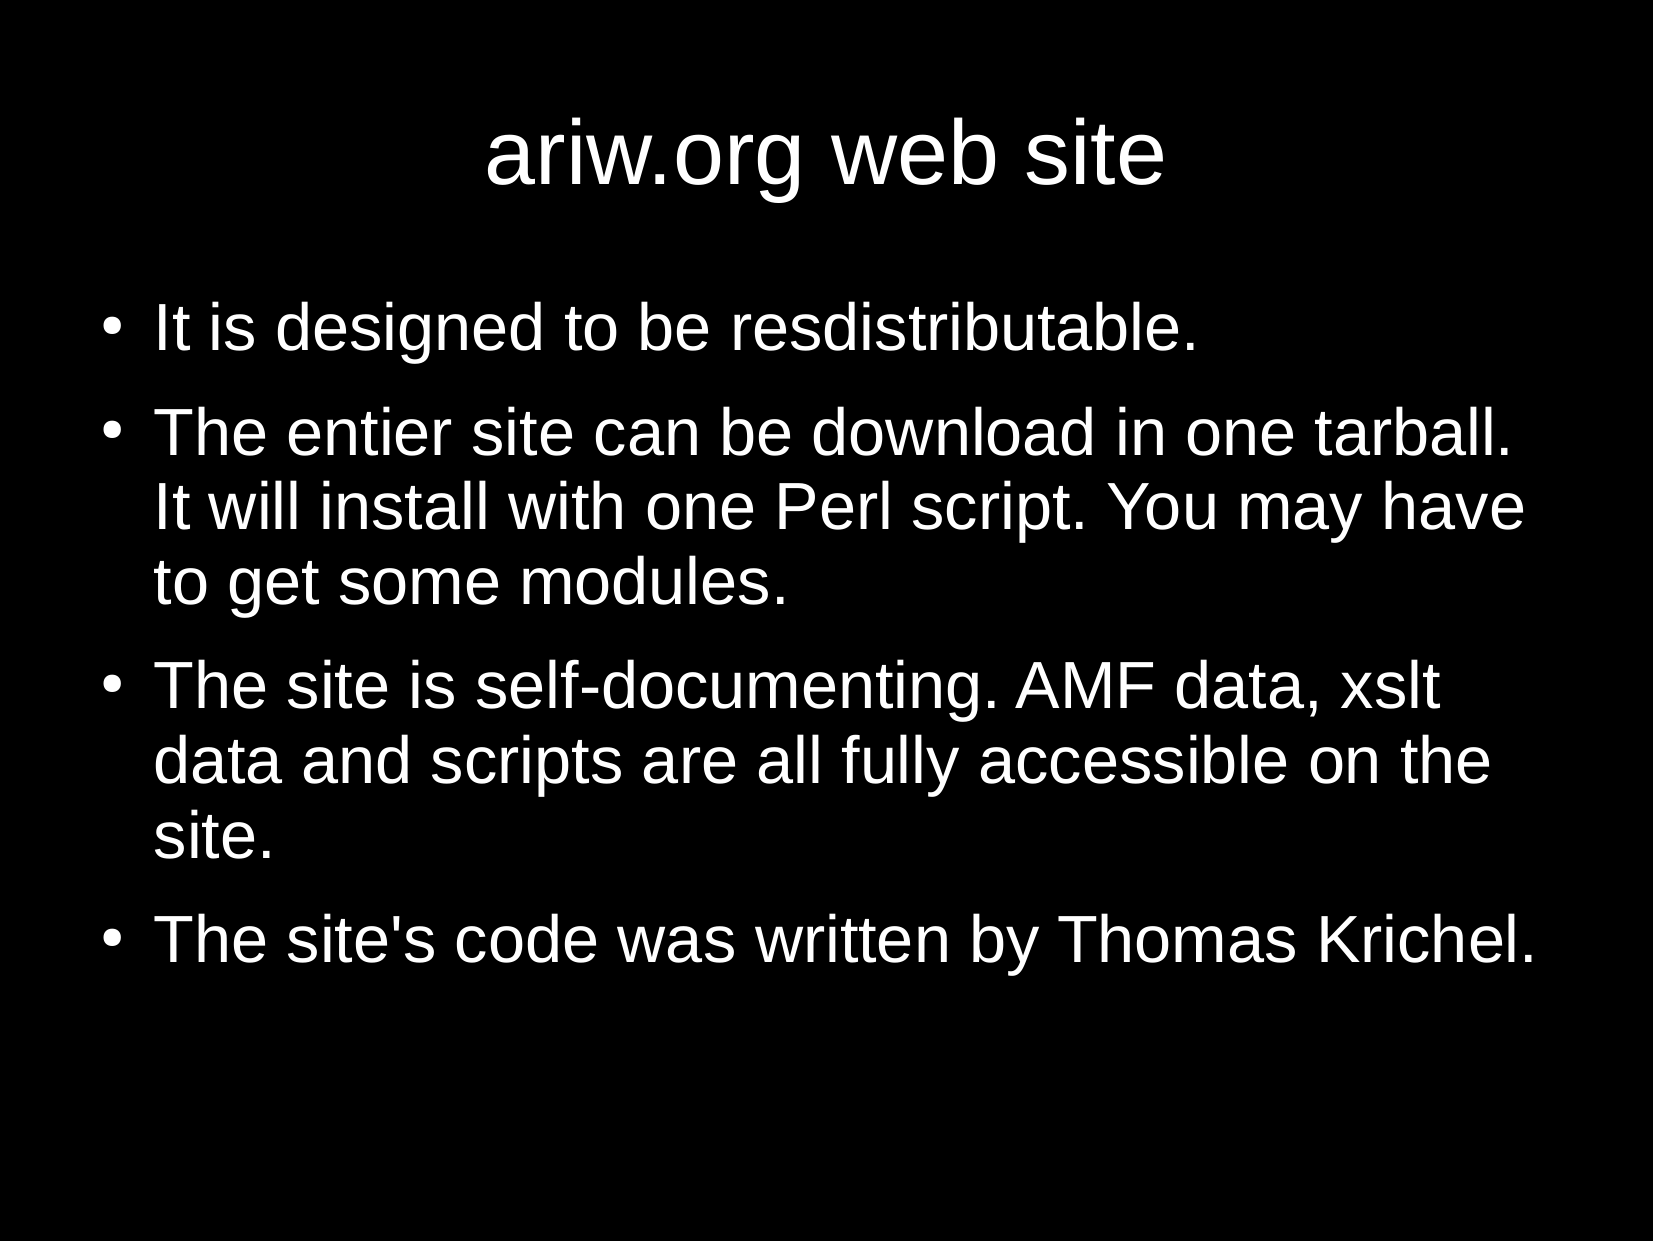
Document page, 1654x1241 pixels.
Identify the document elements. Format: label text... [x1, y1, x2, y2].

title ariw.org web site [82, 56, 1571, 250]
list It is designed to be resdistributable. The entier site can be download in one tarball. It will install with one Perl script. You may have to get some modules. The site is self-documenting. AMF data, xslt data and scripts are all fully accessible on the site. The site's code was written by Thomas Krichel. [82, 290, 1571, 1109]
